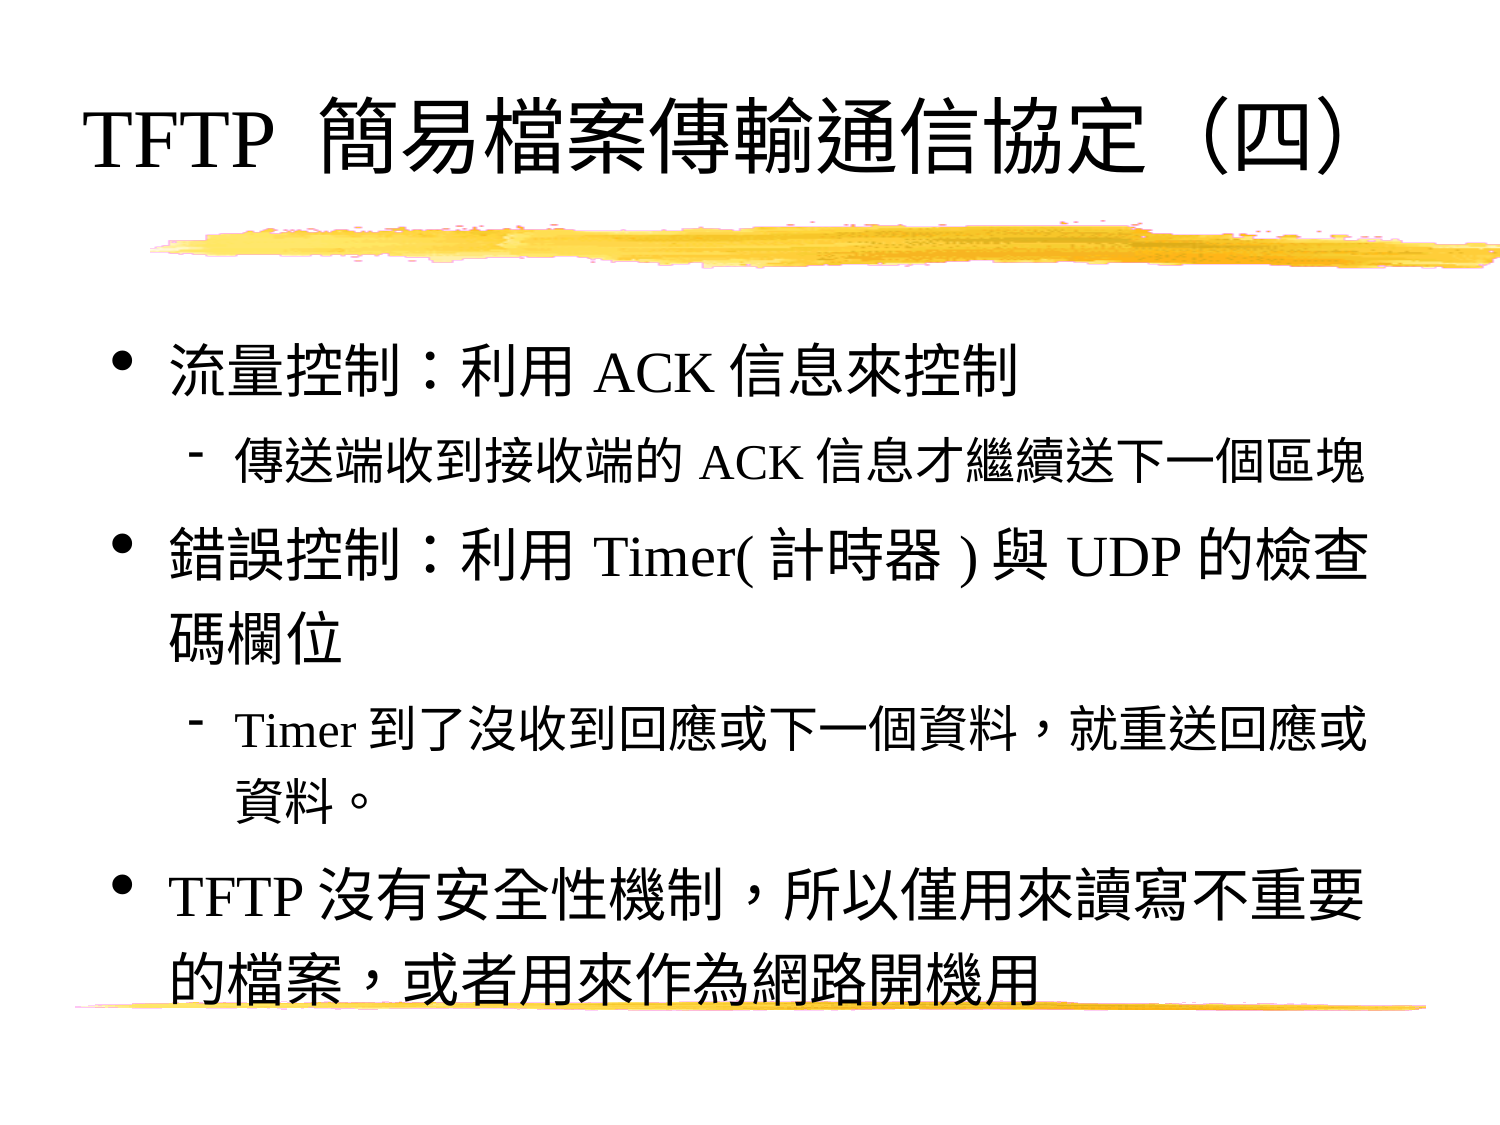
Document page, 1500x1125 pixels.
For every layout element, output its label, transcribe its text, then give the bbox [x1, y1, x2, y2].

list 流量控制：利用ACK信息來控制 傳送端收到接收端的ACK信息才繼續送下一個區塊 錯誤控制：利用Timer(計時器)與UDP的檢查碼欄位 Timer到了沒收到回應或下一個資料，就重送回應或資料。 TFTP沒有安全性機制，所以僅用來讀寫不重要的檔案，或者用來作為網路開機用 [112, 324, 1388, 986]
picture [150, 215, 1500, 279]
title TFTP 簡易檔案傳輸通信協定（四） [66, 44, 1415, 218]
picture [75, 999, 1426, 1013]
